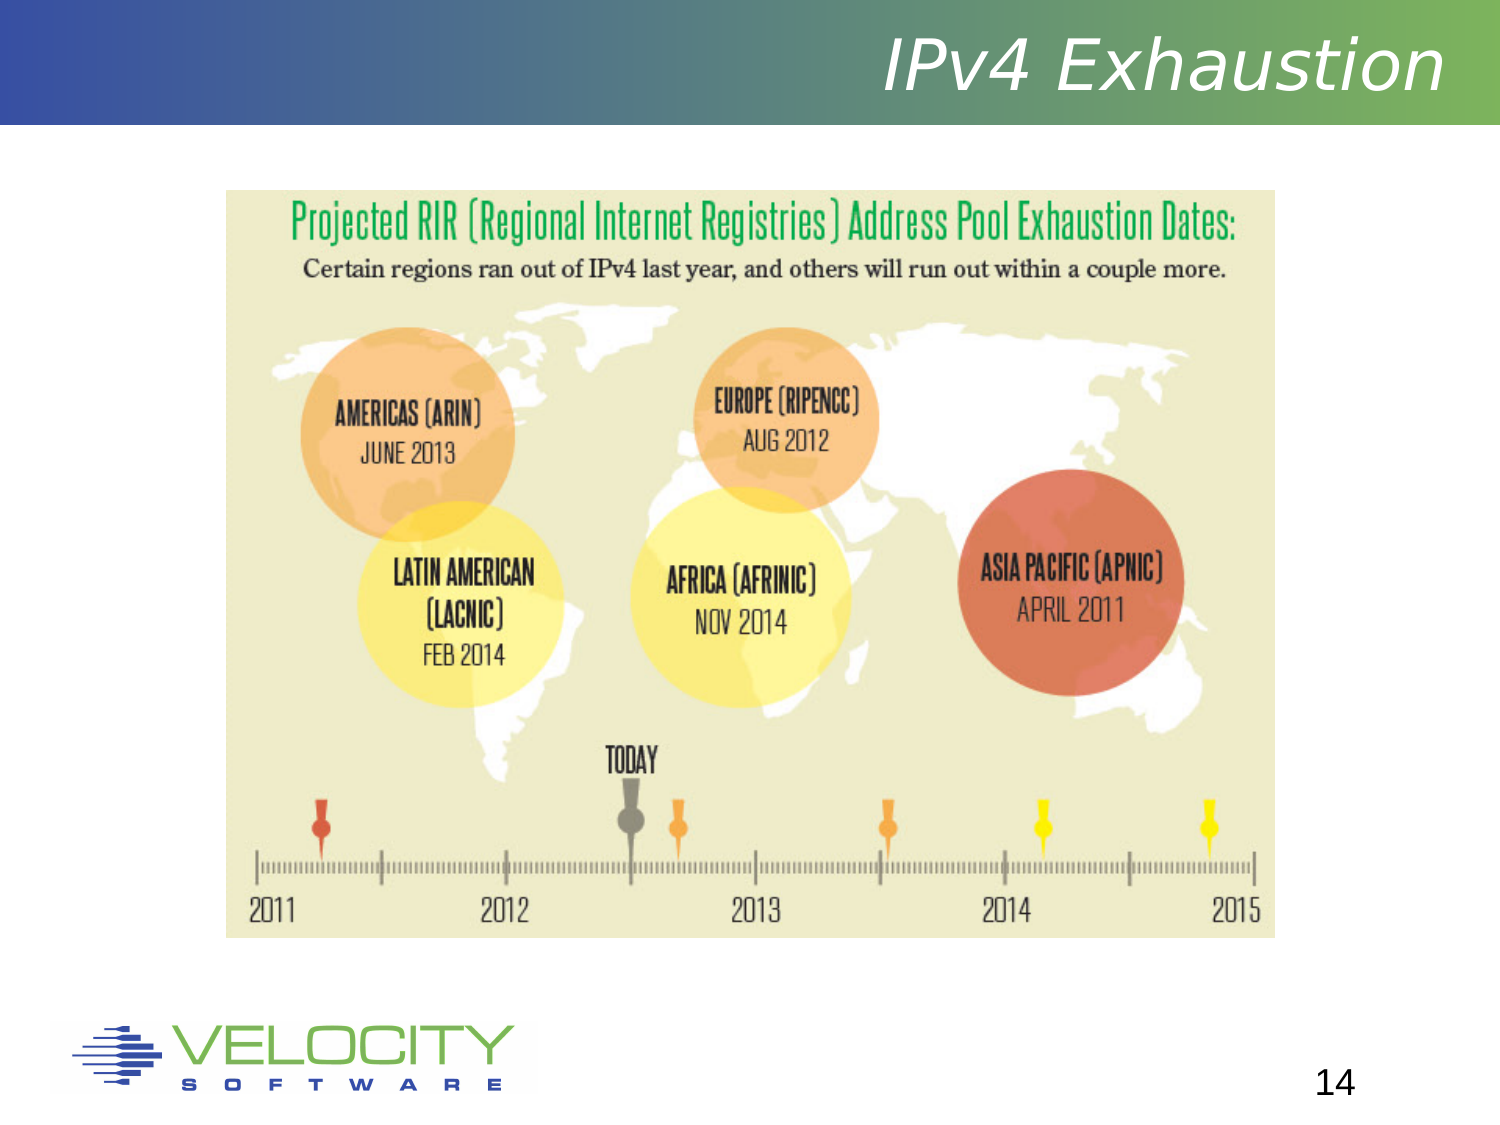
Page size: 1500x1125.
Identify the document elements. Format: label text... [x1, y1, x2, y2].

title IPv4 Exhaustion [62, 12, 1463, 113]
picture [50, 1021, 538, 1094]
picture [226, 190, 1275, 938]
